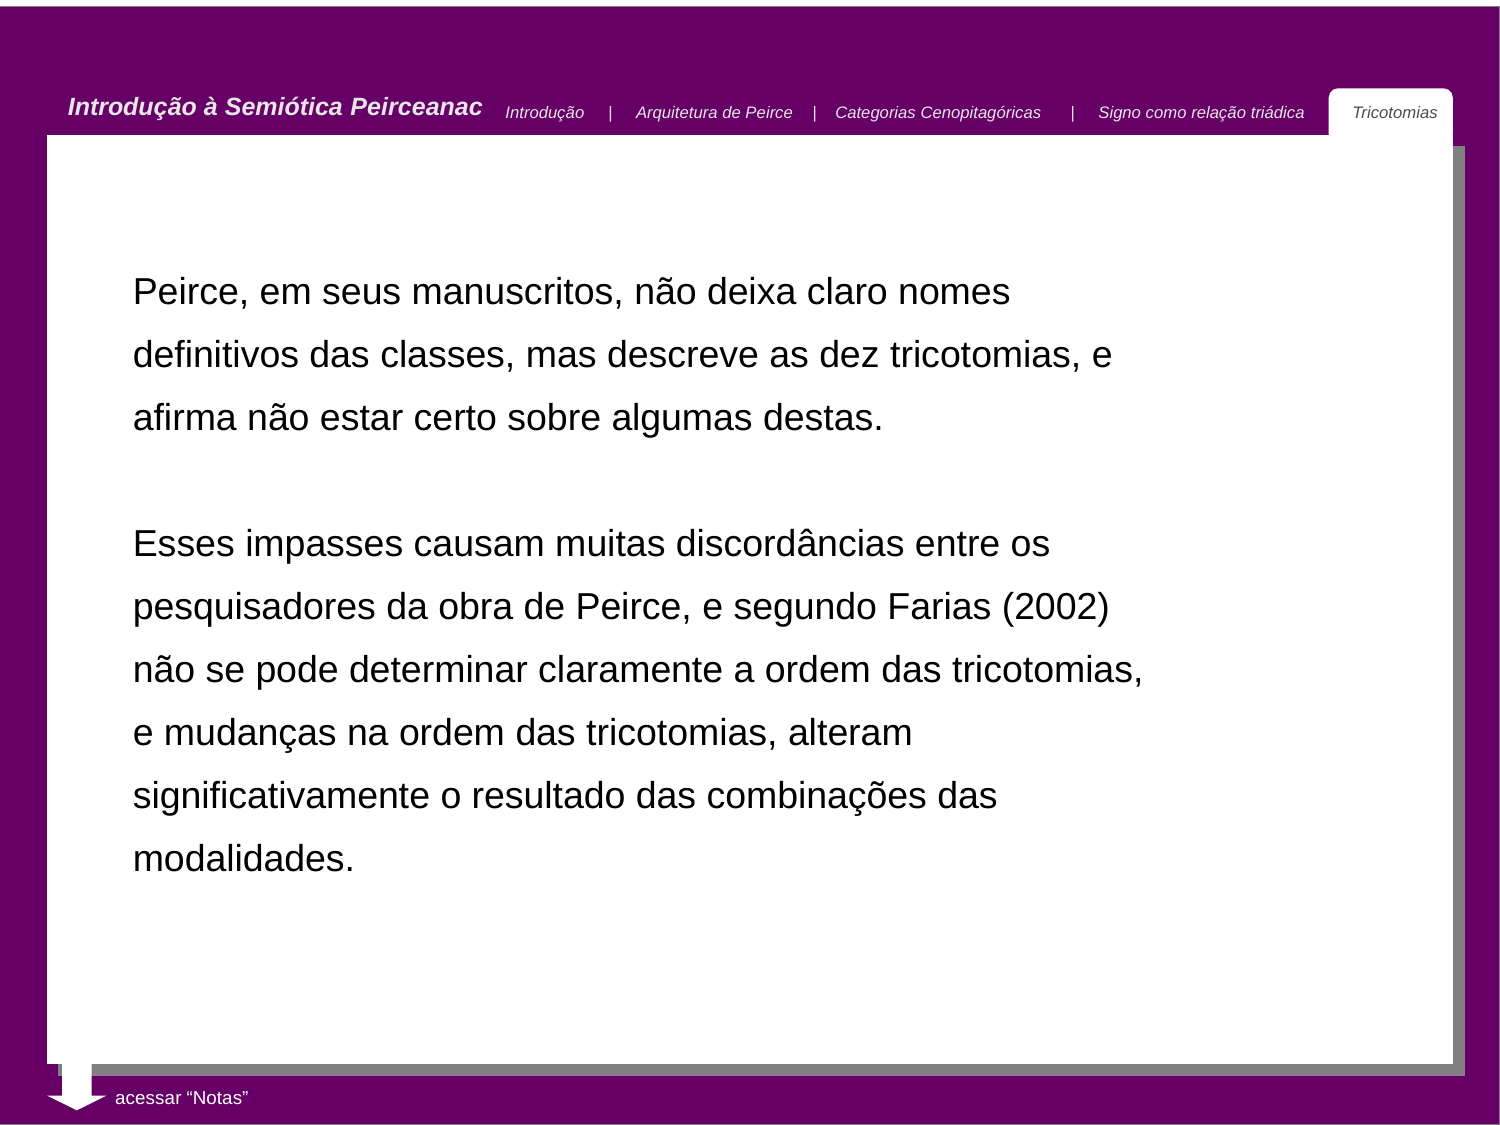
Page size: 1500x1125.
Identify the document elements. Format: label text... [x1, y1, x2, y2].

text_box acessar “Notas” [100, 1080, 278, 1117]
text_box [47, 1051, 100, 1111]
text_box Peirce, em seus manuscritos, não deixa claro nomes definitivos das classes, mas descreve as dez tricotomias, e afirma não estar certo sobre algumas destas. Esses impasses causam muitas discordâncias entre os pesquisadores da obra de Peirce, e segundo Farias (2002) não se pode determinar claramente a ordem das tricotomias, e mudanças na ordem das tricotomias, alteram significativamente o resultado das combinações das modalidades. [118, 242, 1182, 932]
